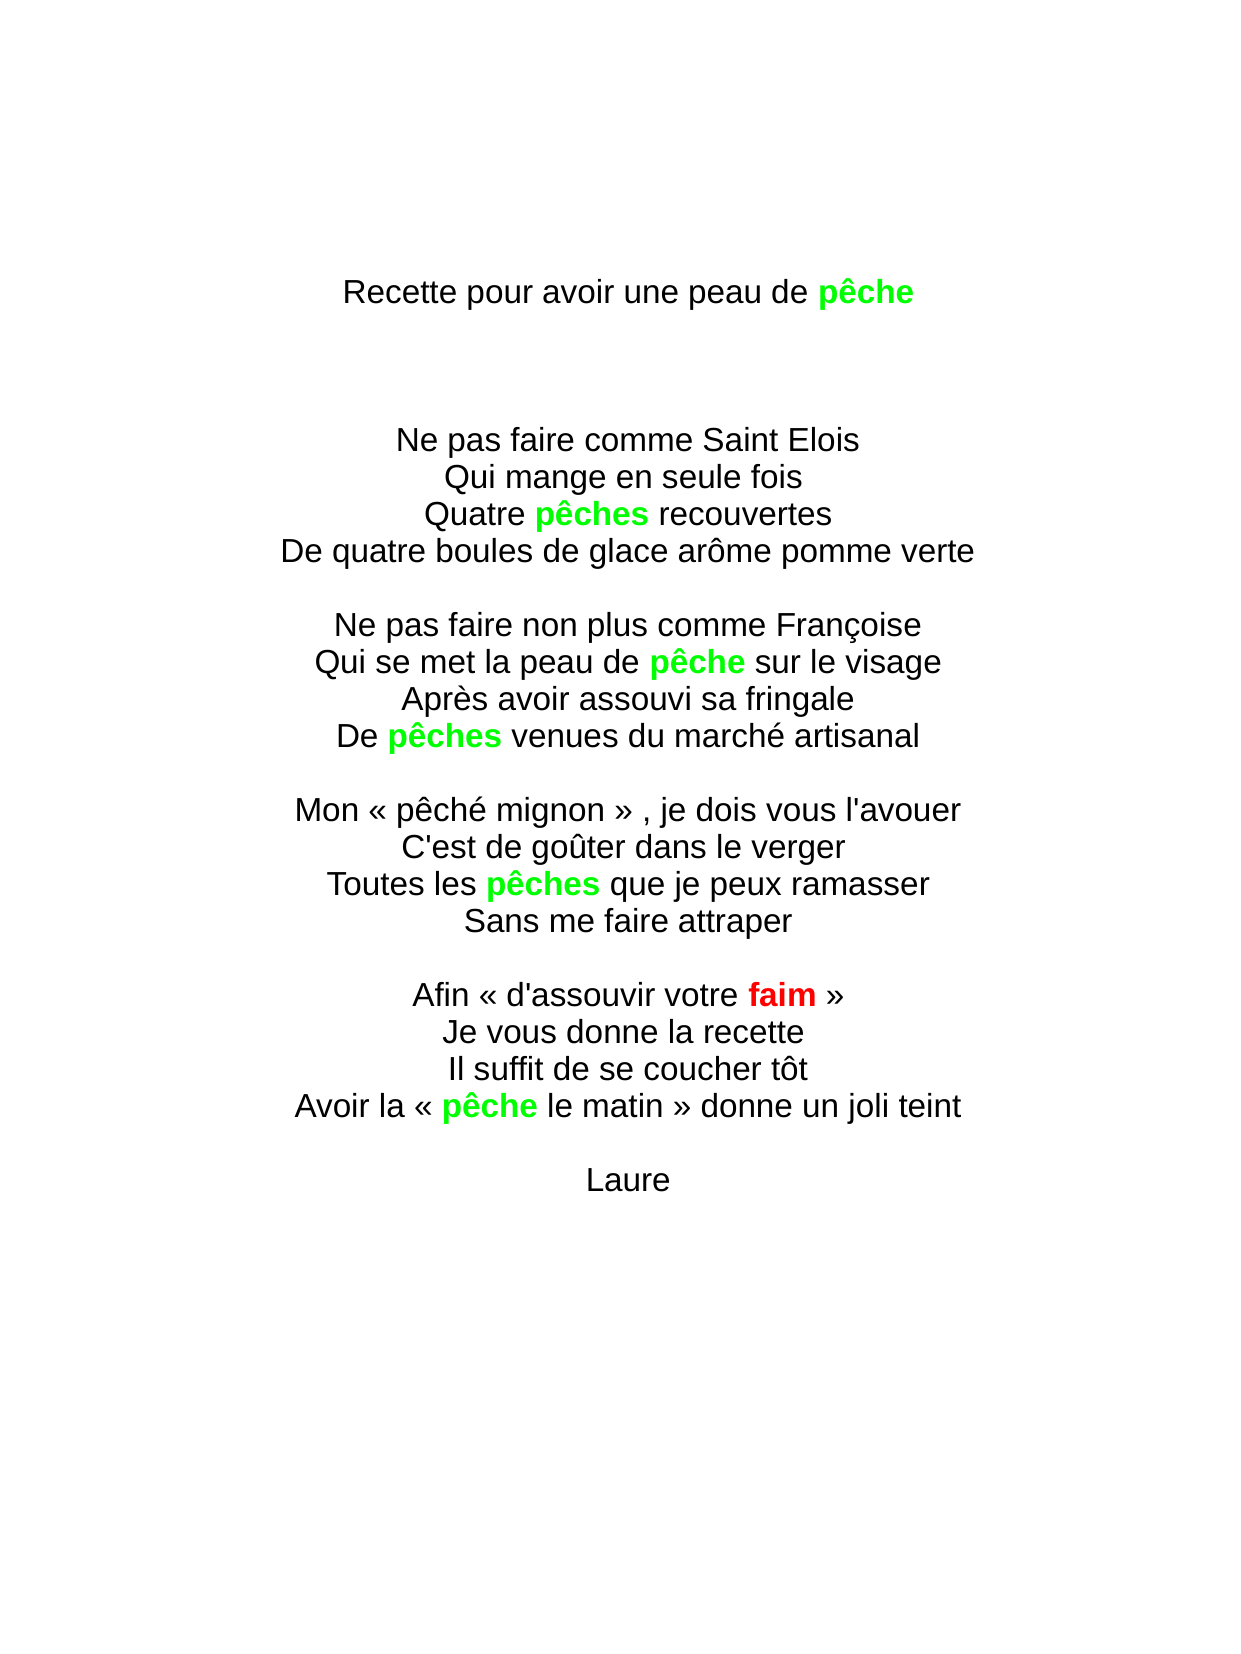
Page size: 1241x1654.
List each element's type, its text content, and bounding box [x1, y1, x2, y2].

text_box Recette pour avoir une peau de pêche Ne pas faire comme Saint Elois Qui mange en seule fois Quatre pêches recouvertes De quatre boules de glace arôme pomme verte Ne pas faire non plus comme Françoise Qui se met la peau de pêche sur le visage Après avoir assouvi sa fringale De pêches venues du marché artisanal Mon « pêché mignon » , je dois vous l'avouer C'est de goûter dans le verger Toutes les pêches que je peux ramasser Sans me faire attraper Afin « d'assouvir votre faim » Je vous donne la recette Il suffit de se coucher tôt Avoir la « pêche le matin » donne un joli teint Laure [265, 265, 992, 1220]
